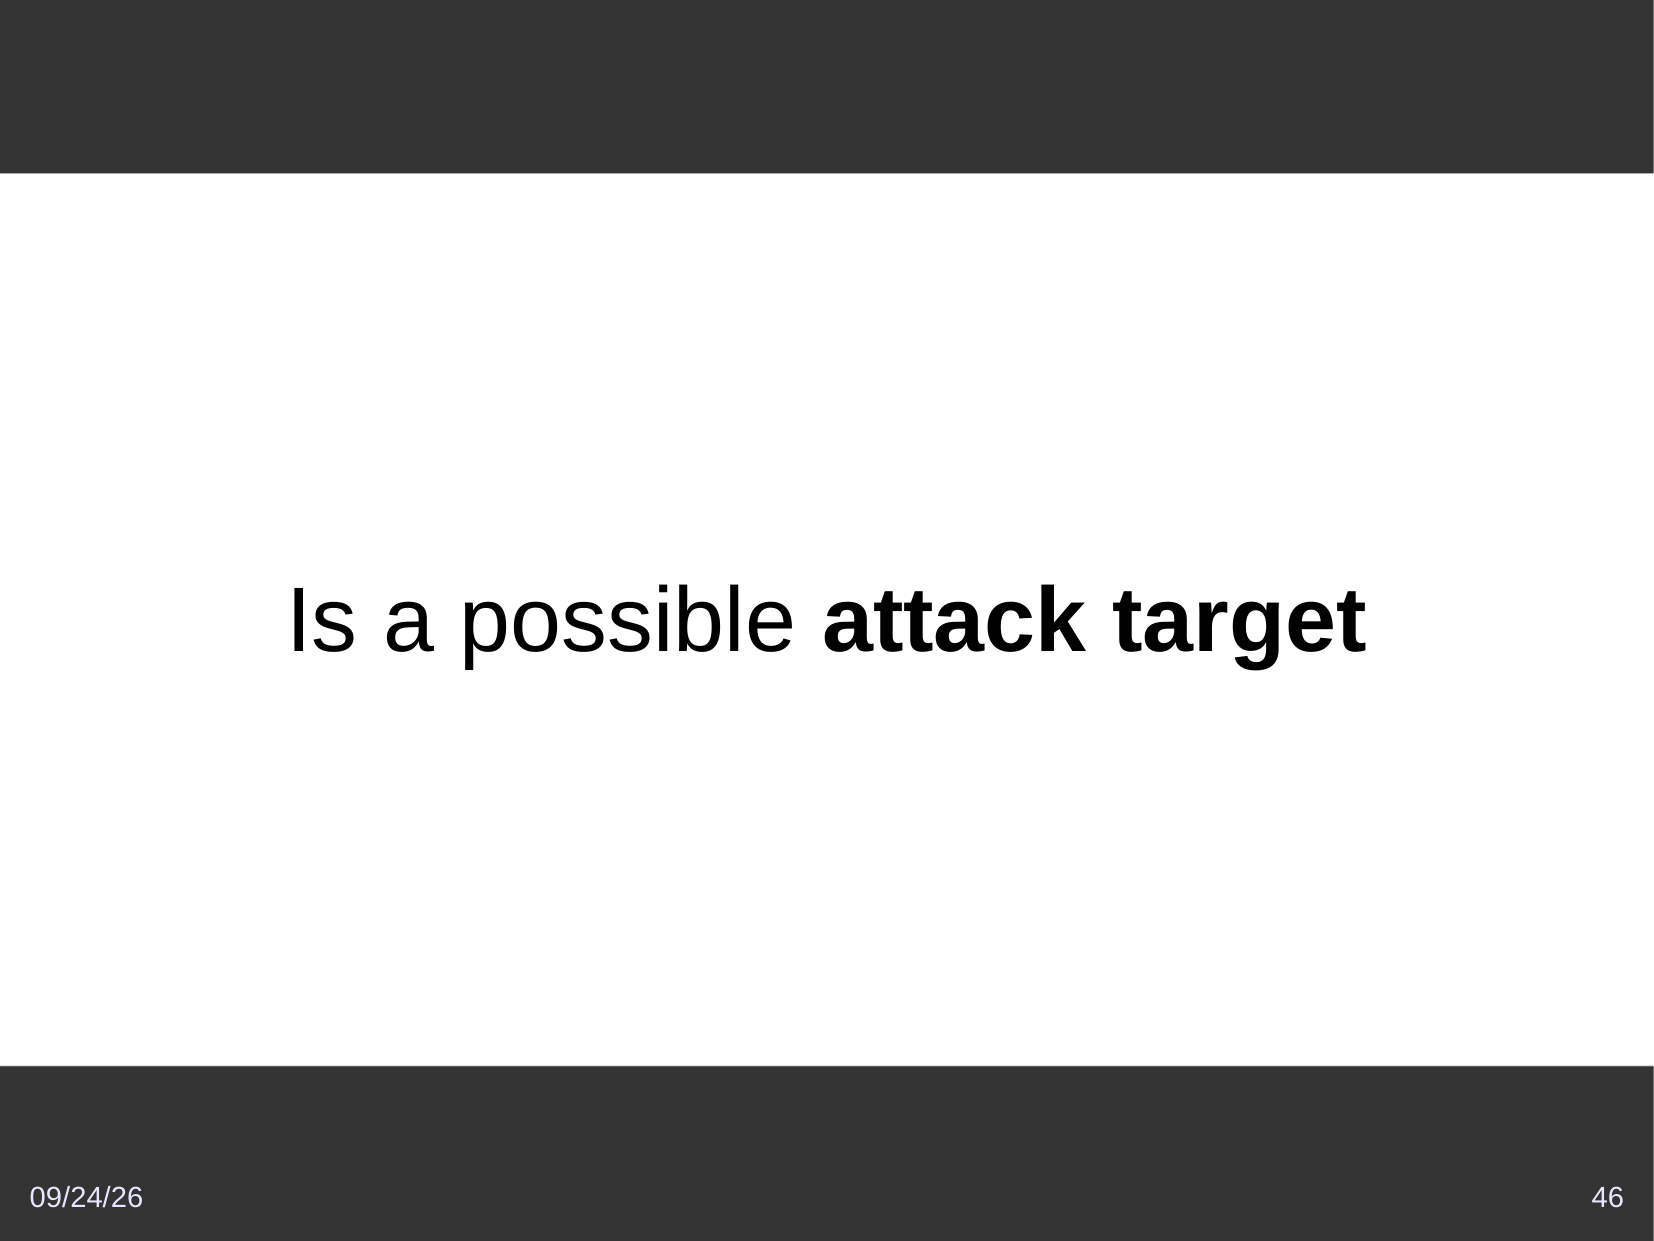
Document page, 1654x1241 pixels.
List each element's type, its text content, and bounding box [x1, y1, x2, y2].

subtitle Is a possible attack target [29, 214, 1625, 1027]
picture [0, 0, 1654, 1241]
